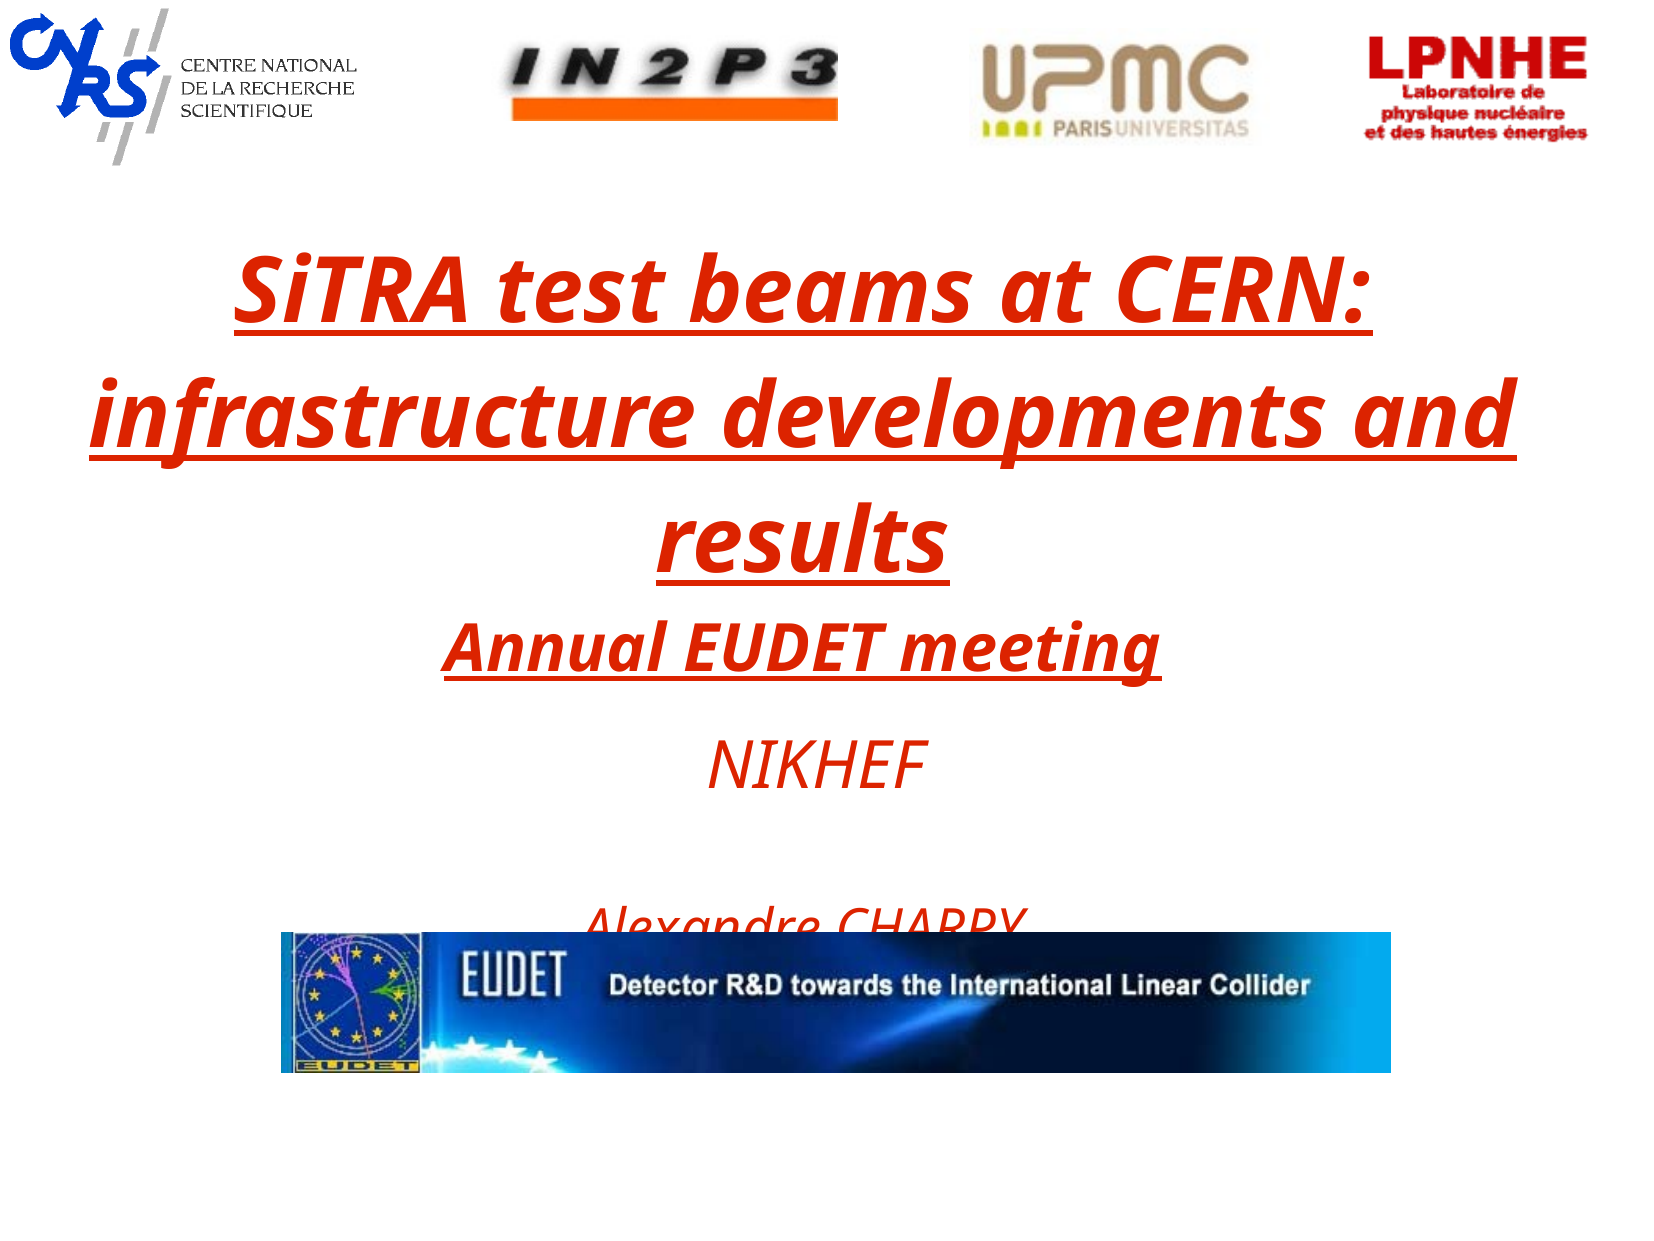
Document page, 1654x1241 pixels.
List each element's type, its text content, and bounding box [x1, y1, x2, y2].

picture [9, 7, 361, 166]
picture [454, 23, 838, 121]
picture [1291, 961, 1296, 973]
picture [969, 28, 1270, 148]
title SiTRA test beams at CERN: infrastructure developments and results Annual EUDET meeting NIKHEF Alexandre CHARPY [59, 274, 1548, 1040]
picture [1328, 29, 1625, 148]
picture [285, 932, 1314, 1073]
